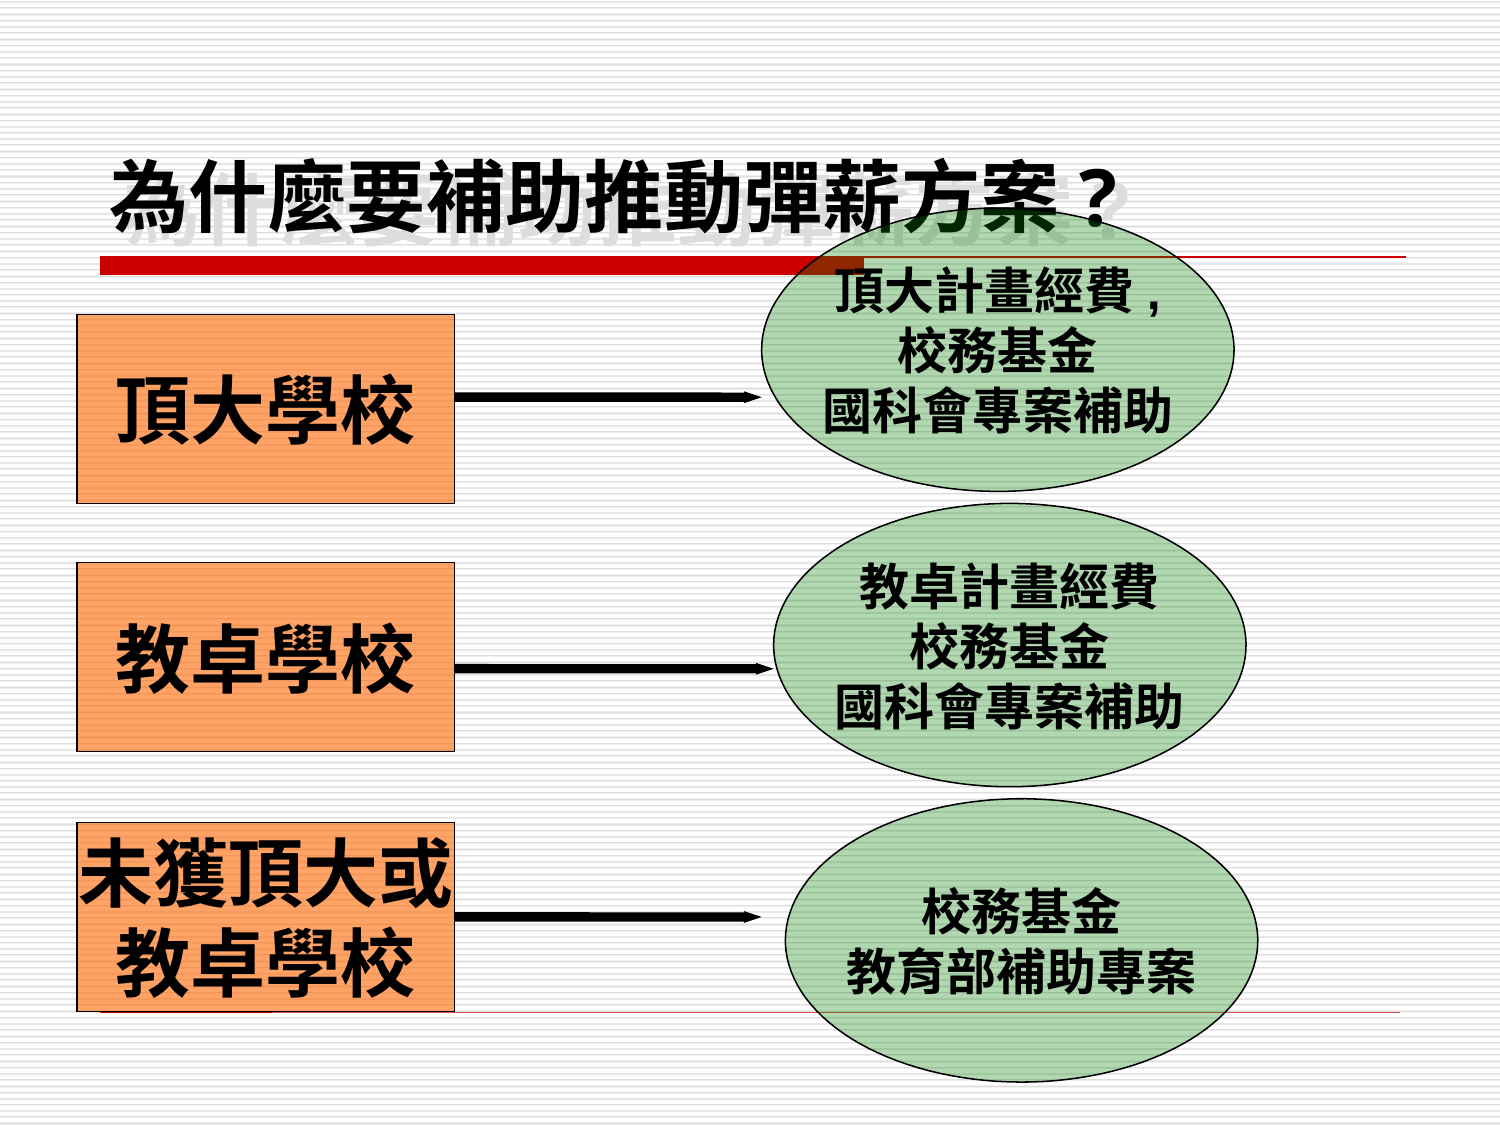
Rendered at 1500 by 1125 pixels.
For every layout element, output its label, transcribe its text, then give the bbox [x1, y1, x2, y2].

text_box 未獲頂大或 教卓學校 [77, 822, 455, 1011]
text_box 頂大學校 [77, 314, 455, 503]
text_box 教卓計畫經費 校務基金 國科會專案補助 [773, 503, 1247, 787]
text_box 教卓學校 [77, 562, 455, 751]
text_box 頂大計畫經費, 校務基金 國科會專案補助 [761, 208, 1235, 492]
title 為什麼要補助推動彈薪方案? [94, 50, 1407, 250]
text_box 校務基金 教育部補助專案 [785, 798, 1258, 1083]
